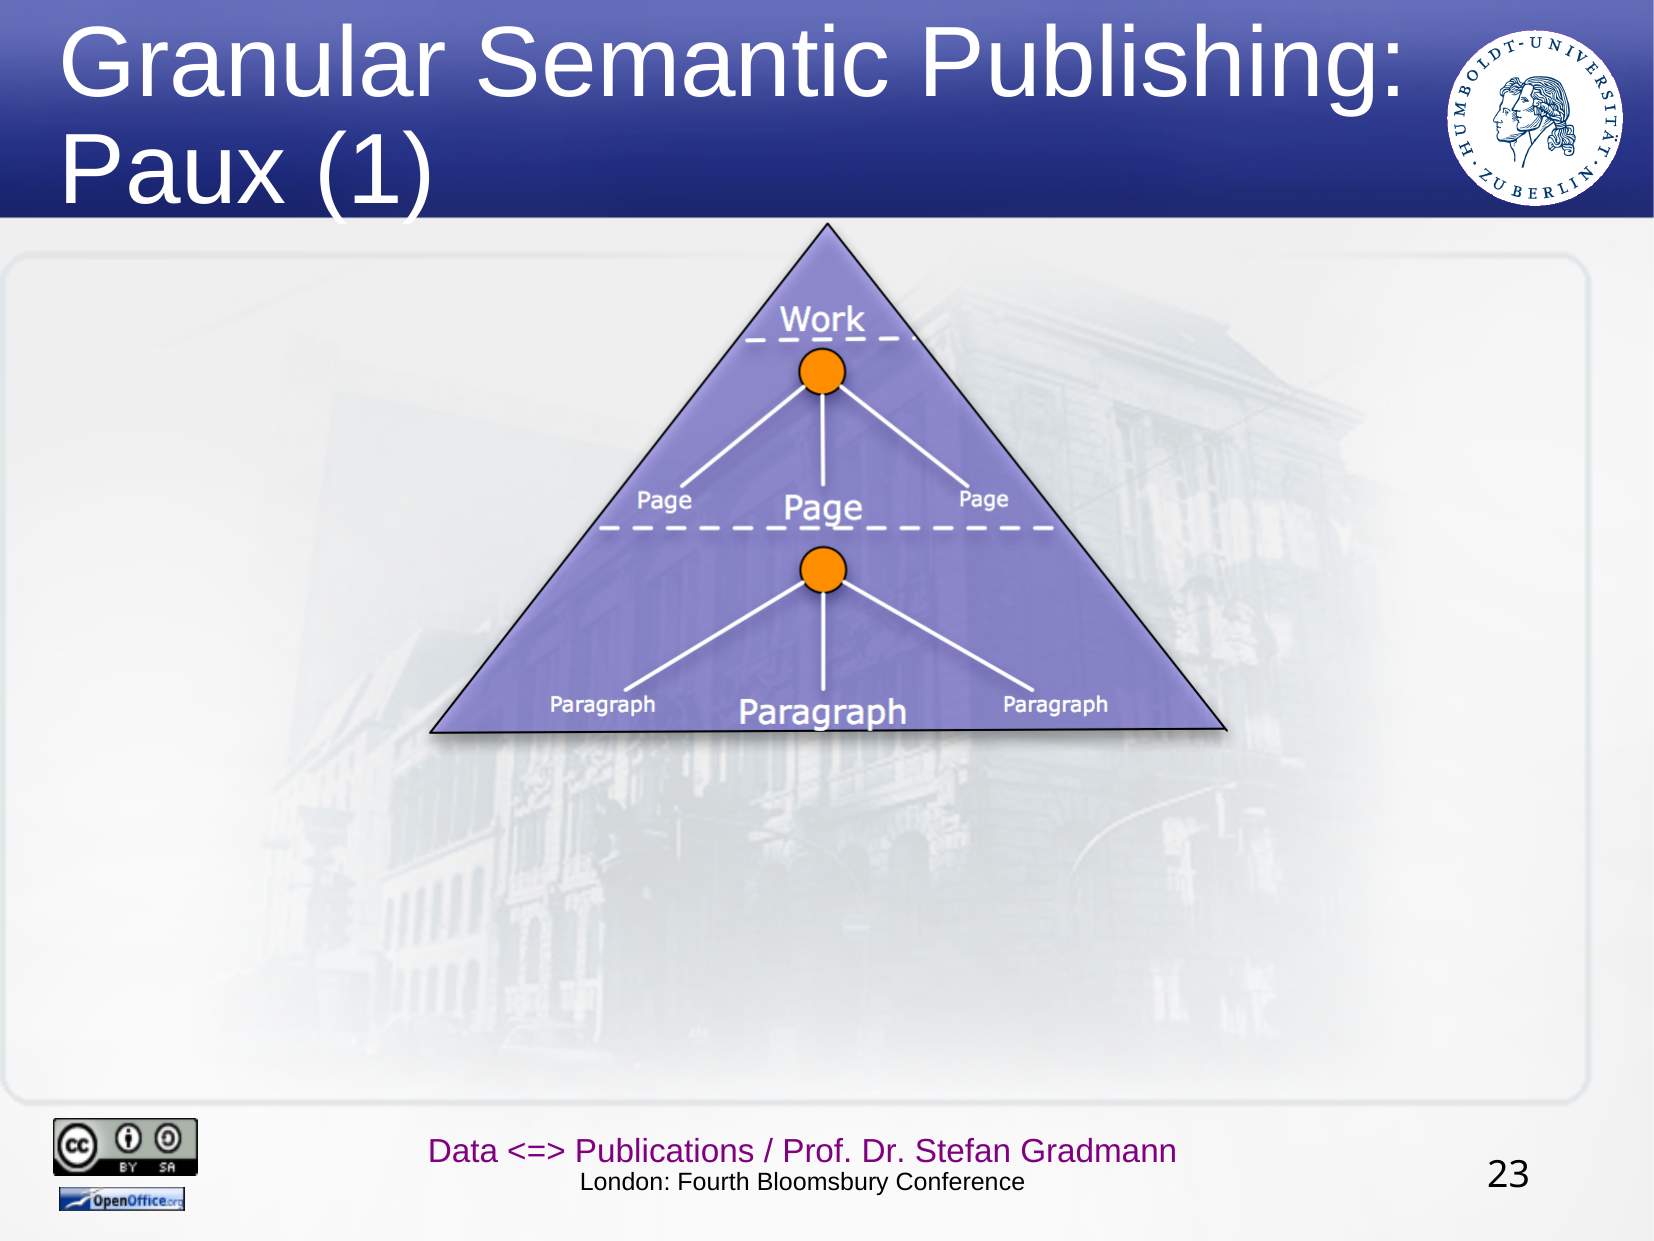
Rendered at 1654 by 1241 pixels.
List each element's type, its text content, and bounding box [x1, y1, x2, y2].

picture [0, 0, 1654, 1241]
title Granular Semantic Publishing: Paux (1) [58, 0, 1536, 236]
